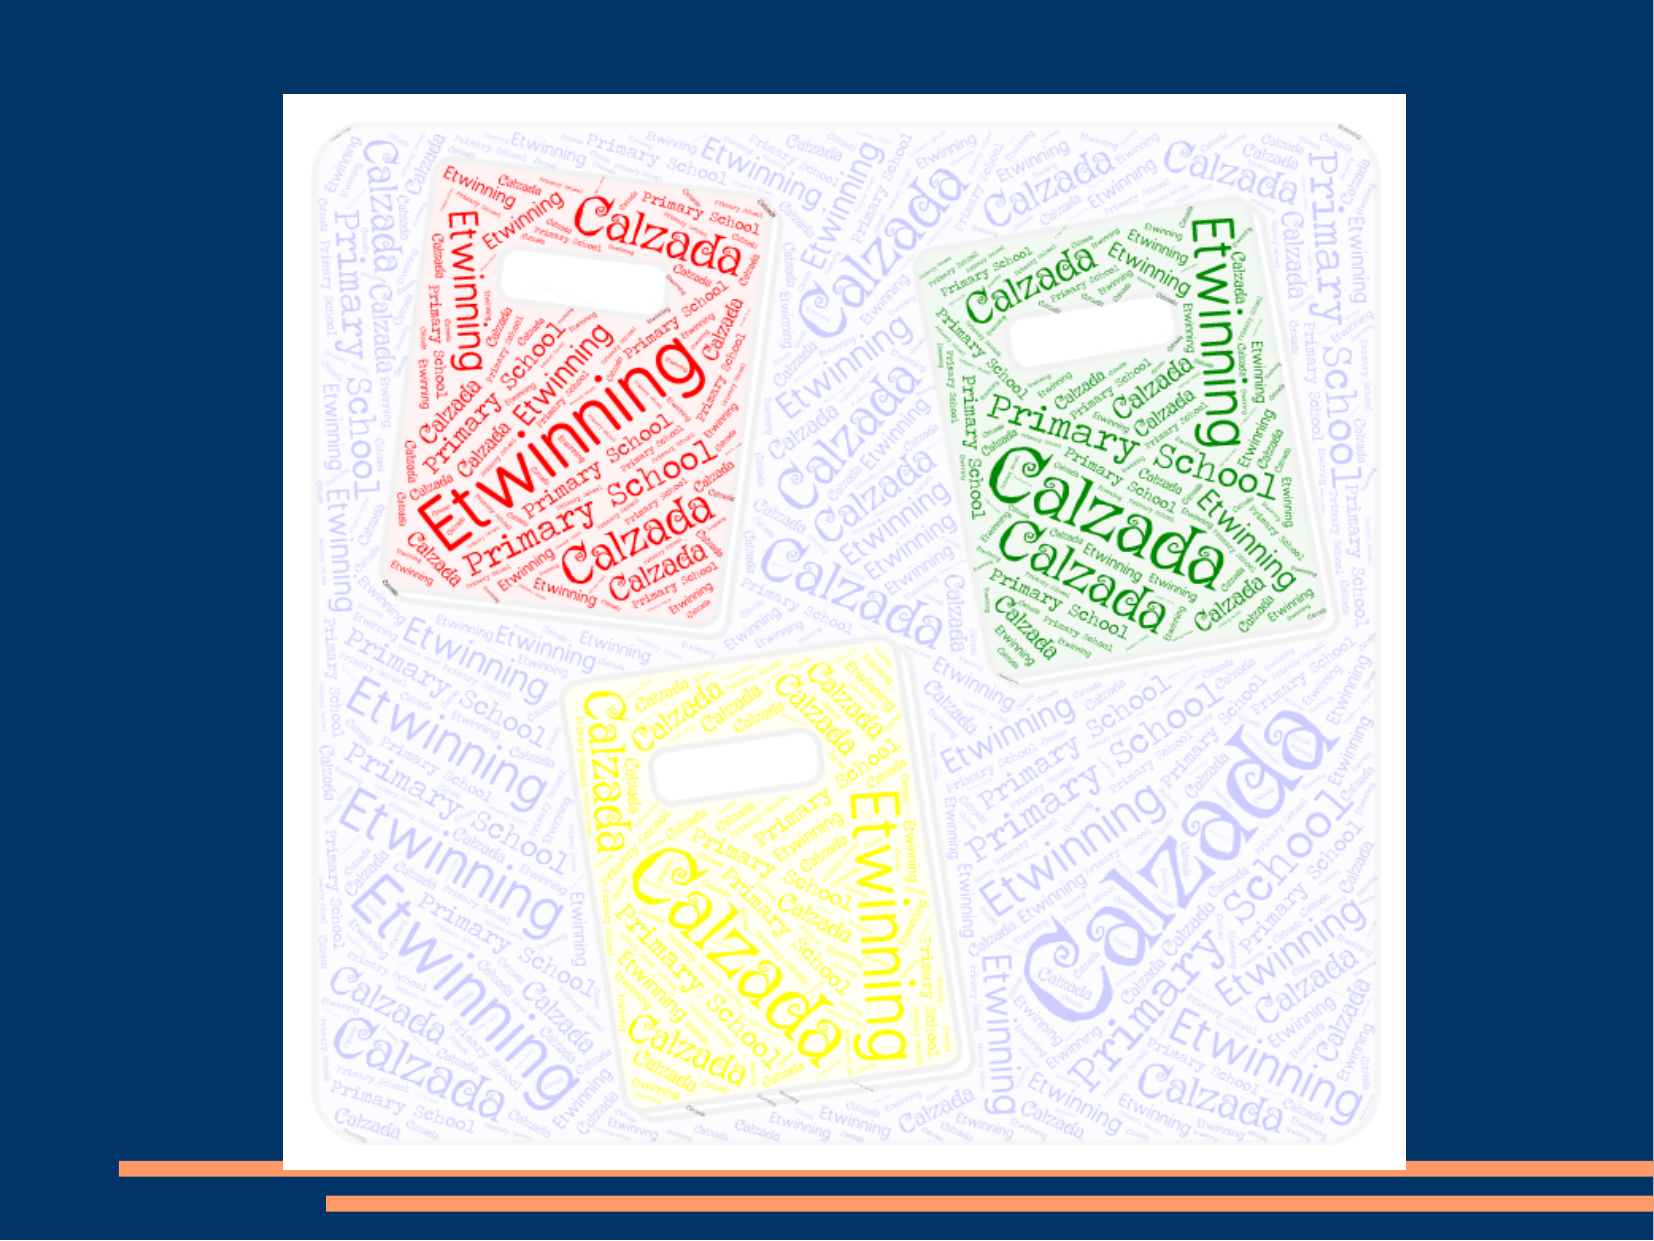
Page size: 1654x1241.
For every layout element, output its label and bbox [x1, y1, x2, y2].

picture [283, 94, 1406, 1170]
